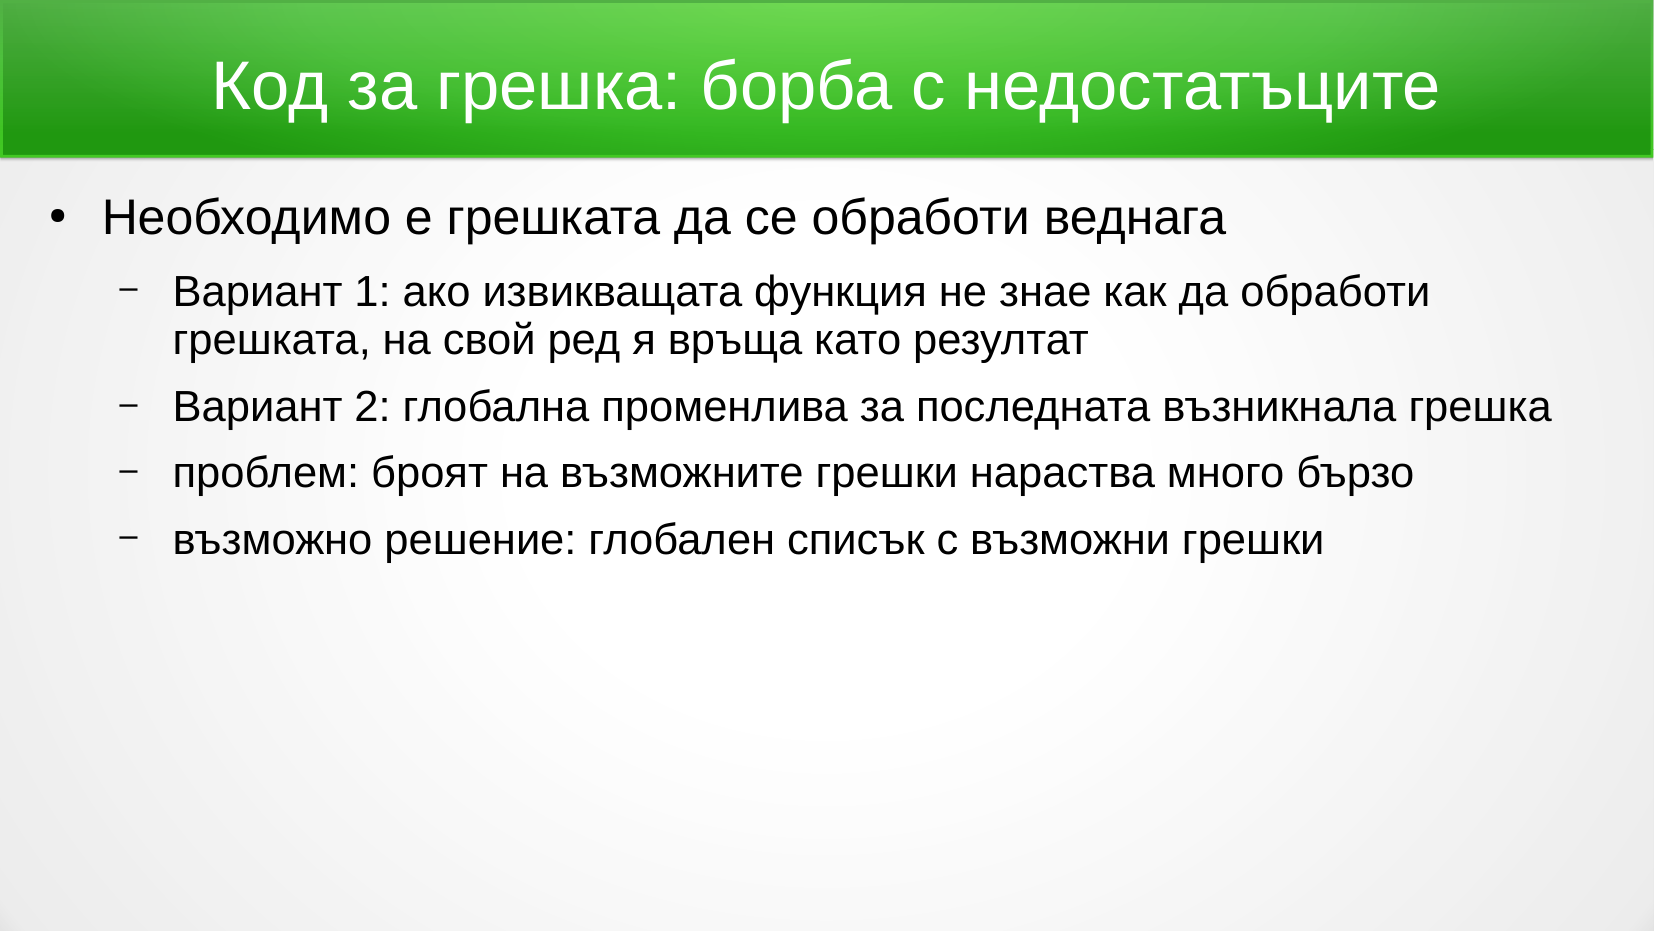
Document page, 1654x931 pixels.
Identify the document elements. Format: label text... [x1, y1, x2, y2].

title Код за грешка: борба с недостатъците [82, 37, 1571, 135]
list Необходимо е грешката да се обработи веднага Вариант 1: ако извикващата функция не знае как да обработи грешката, на свой ред я връща като резултат Вариант 2: глобална променлива за последната възникнала грешка проблем: броят на възможните грешки нараства много бързо възможно решение: глобален списък с възможни грешки [31, 188, 1619, 910]
